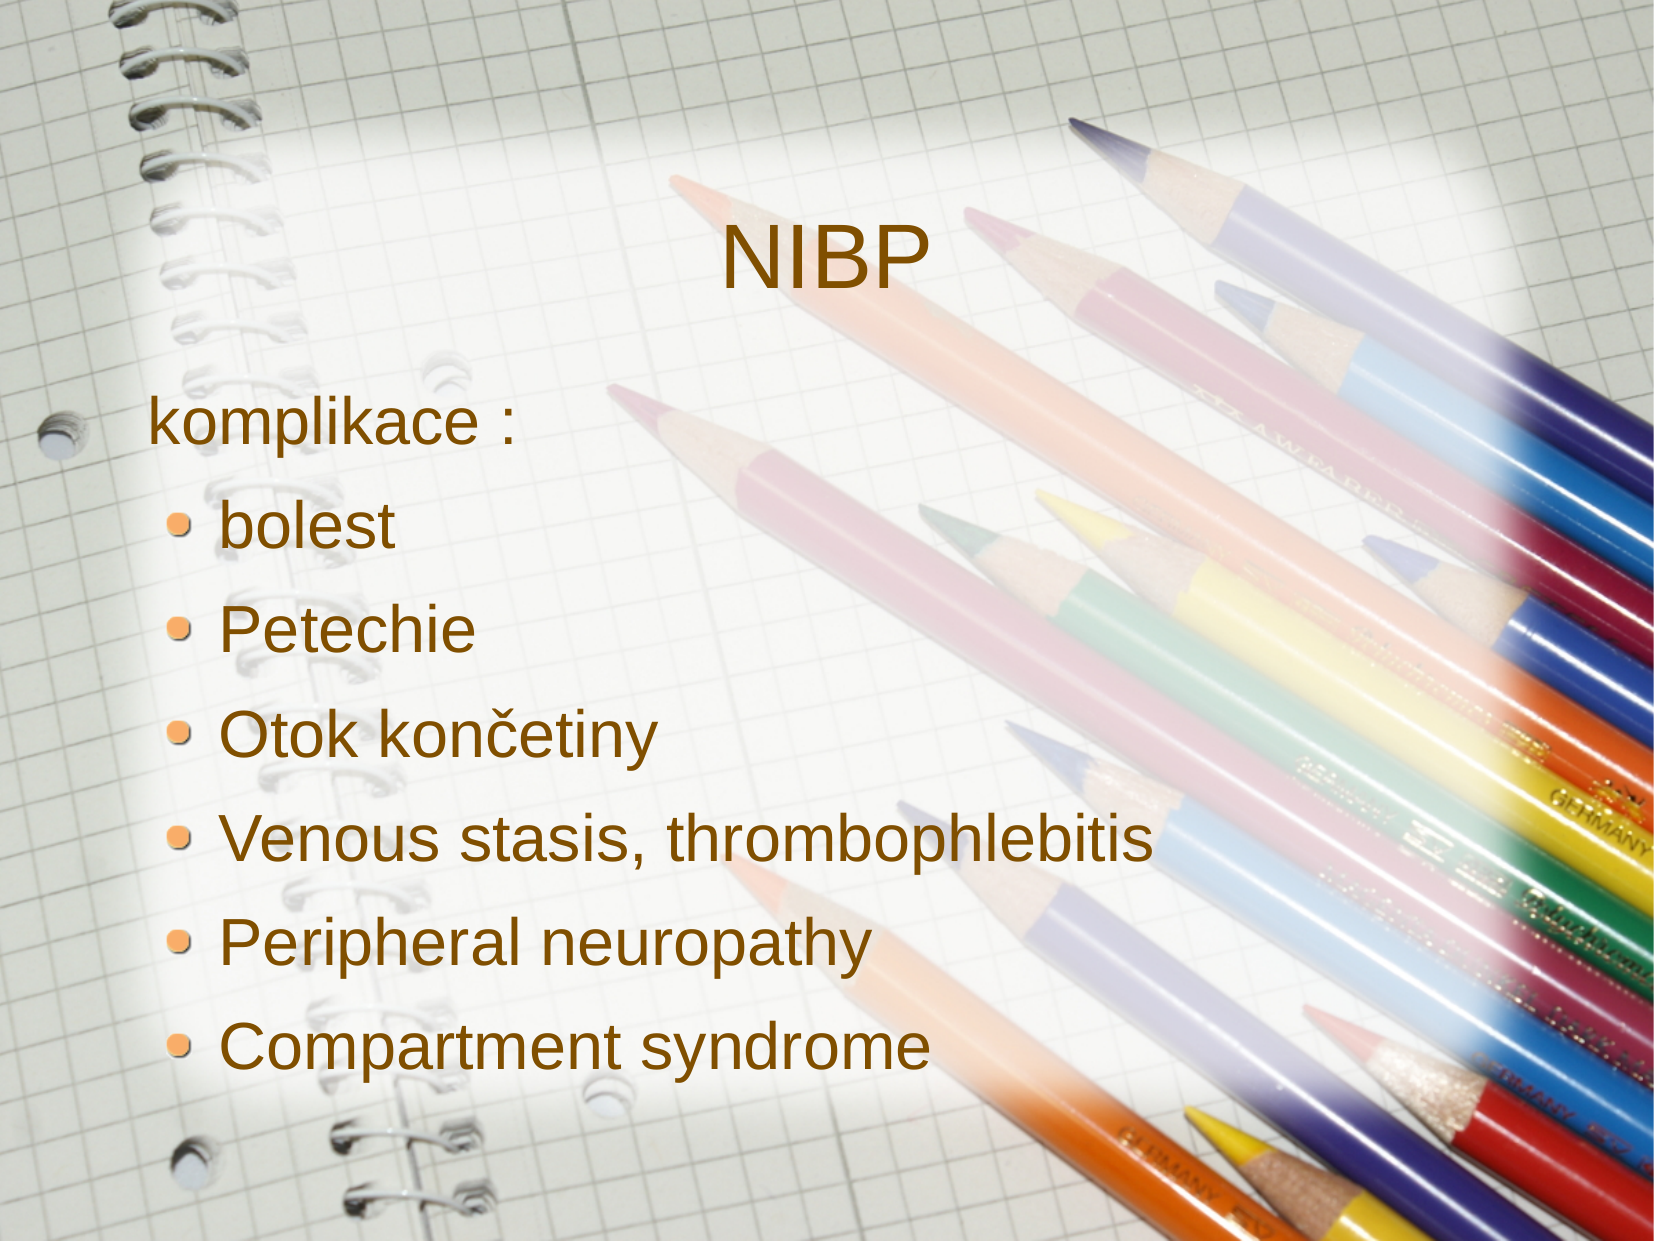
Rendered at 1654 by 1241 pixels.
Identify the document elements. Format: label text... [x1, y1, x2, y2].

picture [0, 0, 1654, 1241]
list komplikace : bolest Petechie Otok končetiny Venous stasis, thrombophlebitis Peripheral neuropathy Compartment syndrome [147, 383, 1506, 1085]
title NIBP [147, 160, 1506, 353]
